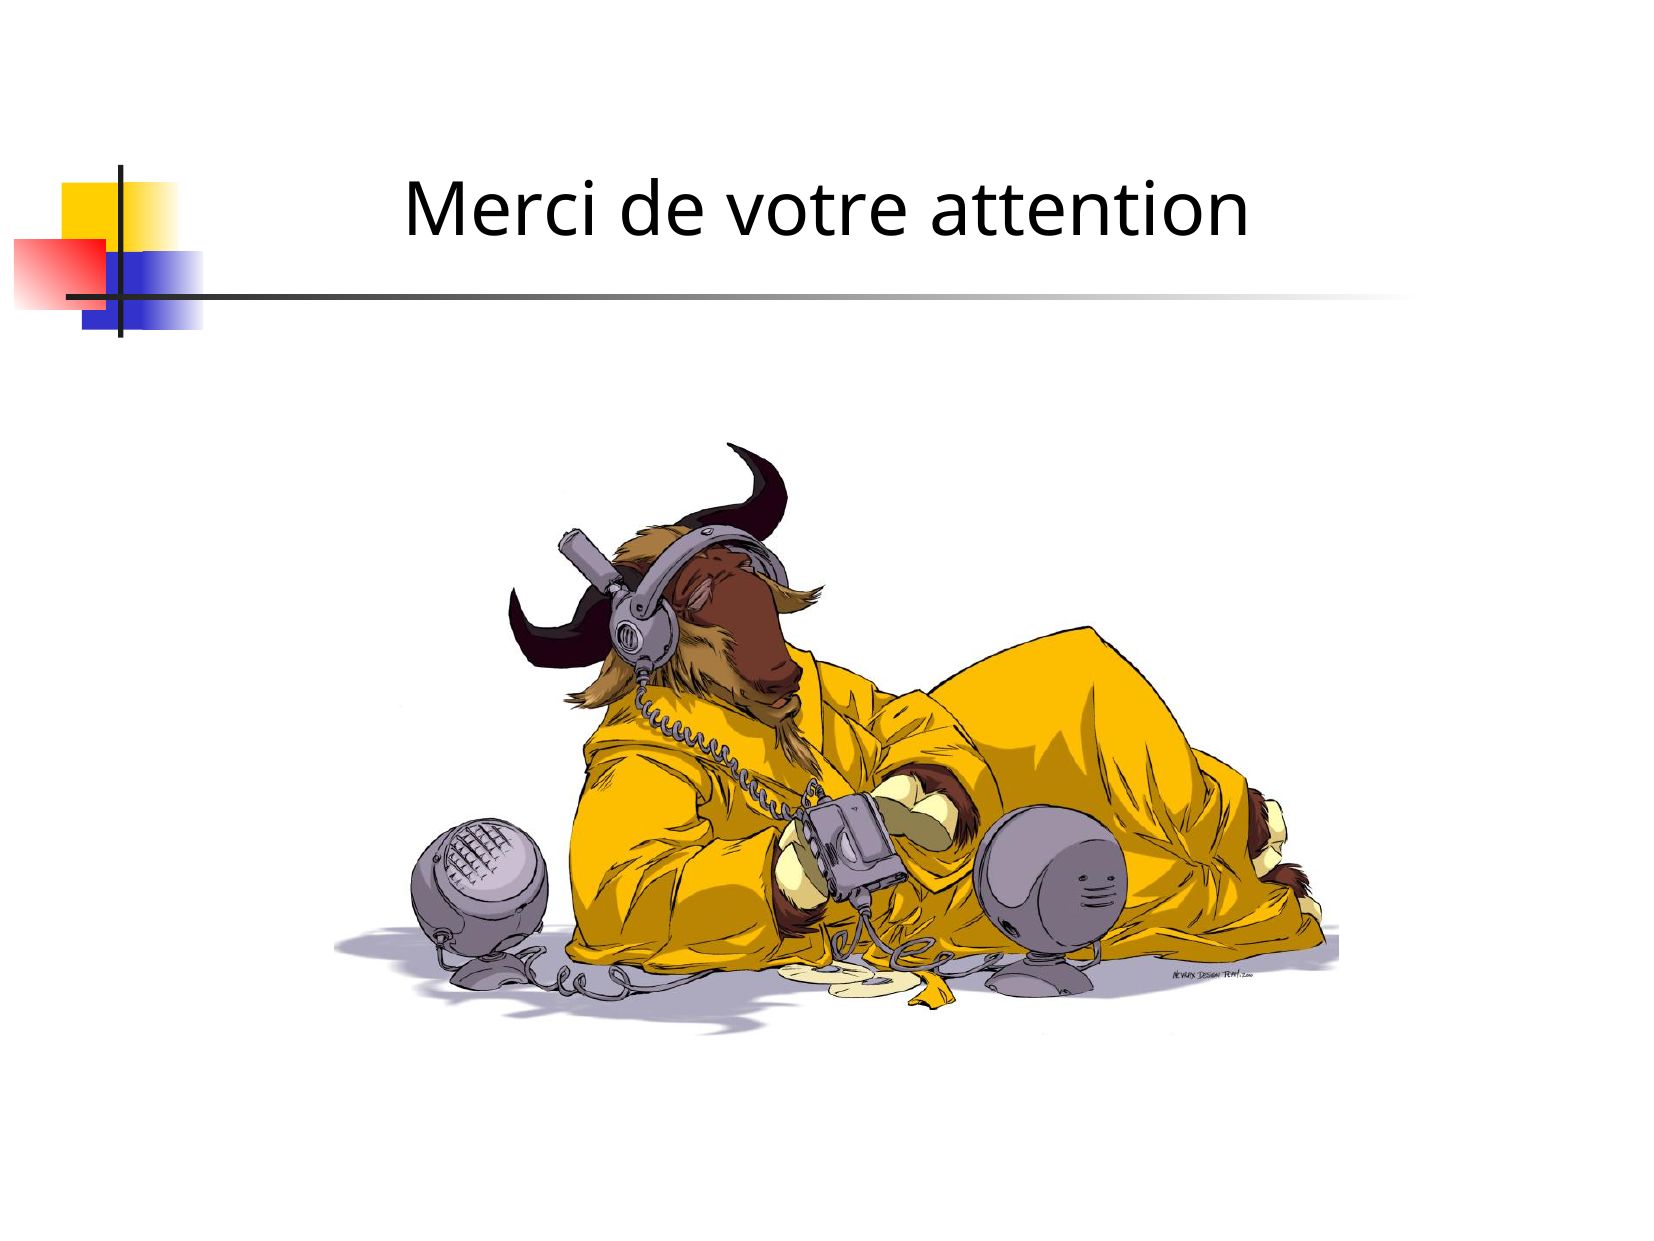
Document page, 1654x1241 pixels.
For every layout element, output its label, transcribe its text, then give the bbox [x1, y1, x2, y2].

title Merci de votre attention [121, 102, 1534, 311]
picture [334, 427, 1339, 1042]
